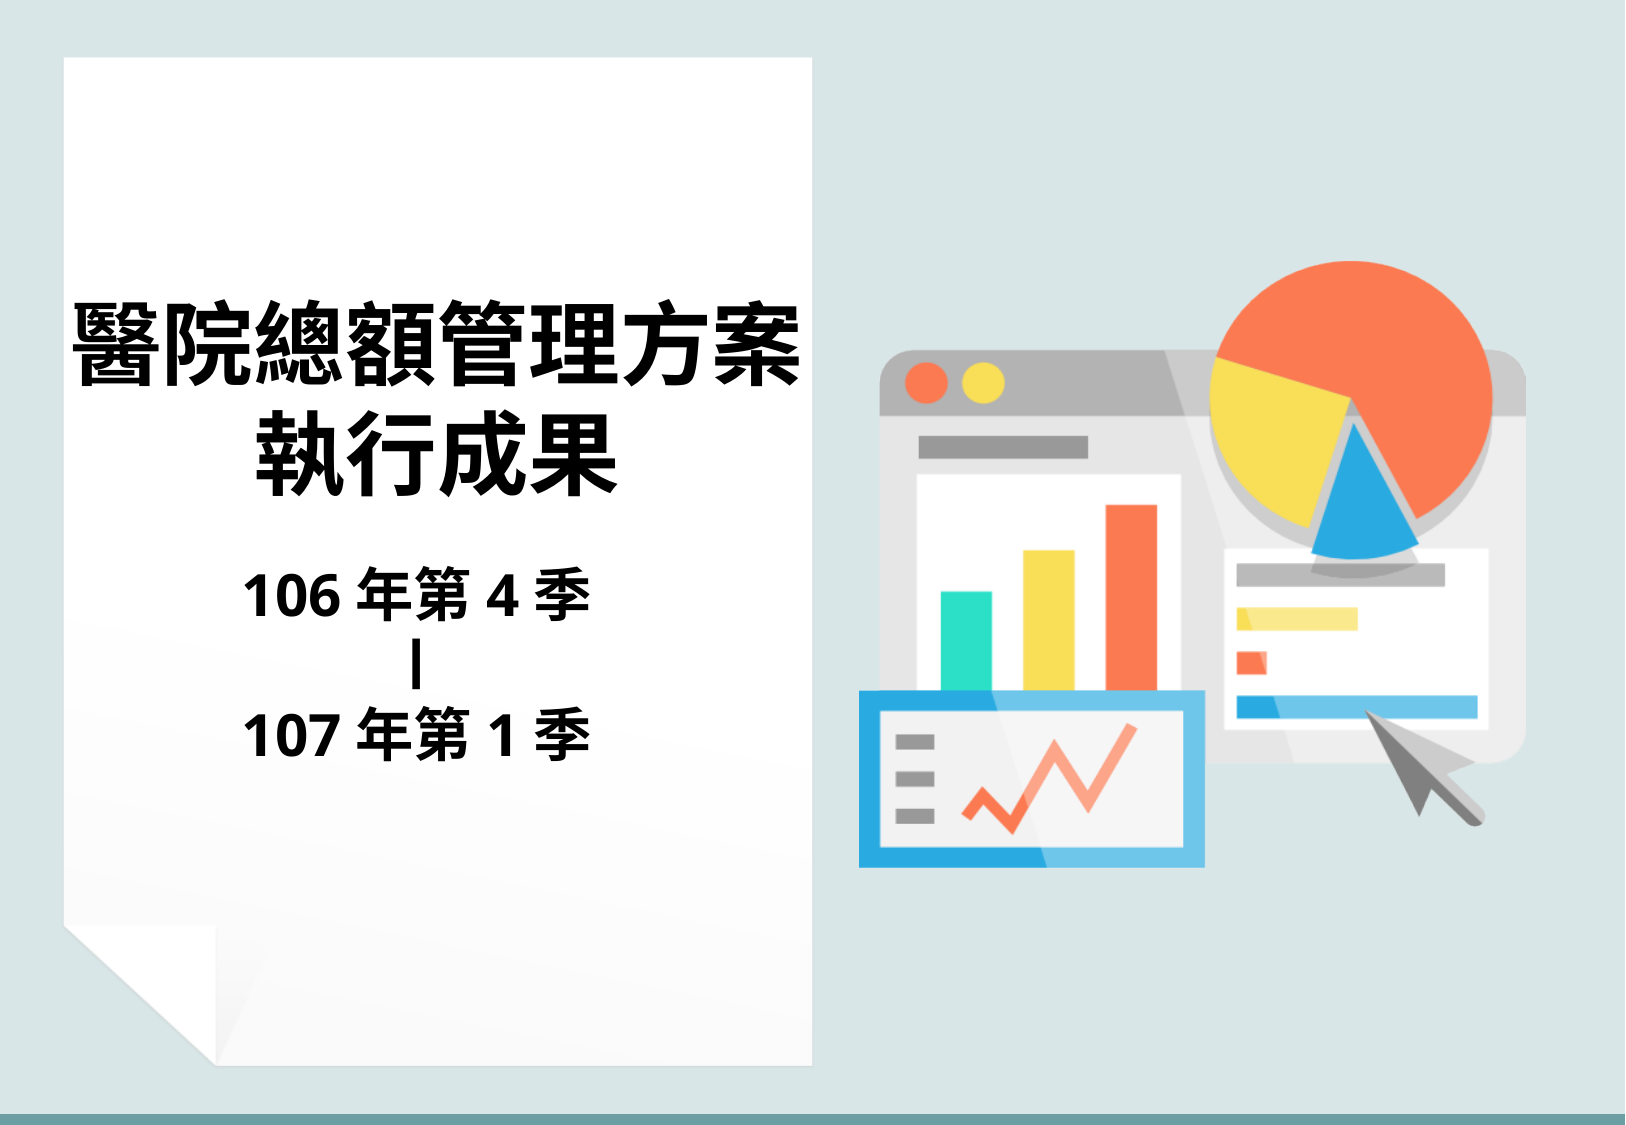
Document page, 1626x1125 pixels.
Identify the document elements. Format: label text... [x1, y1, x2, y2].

picture [859, 242, 1526, 887]
picture [0, 1114, 1625, 1125]
title 醫院總額管理方案 執行成果 [9, 102, 866, 692]
text_box 106年第4季 〡 107年第1季 [162, 550, 671, 778]
text_box [0, 0, 1625, 1114]
